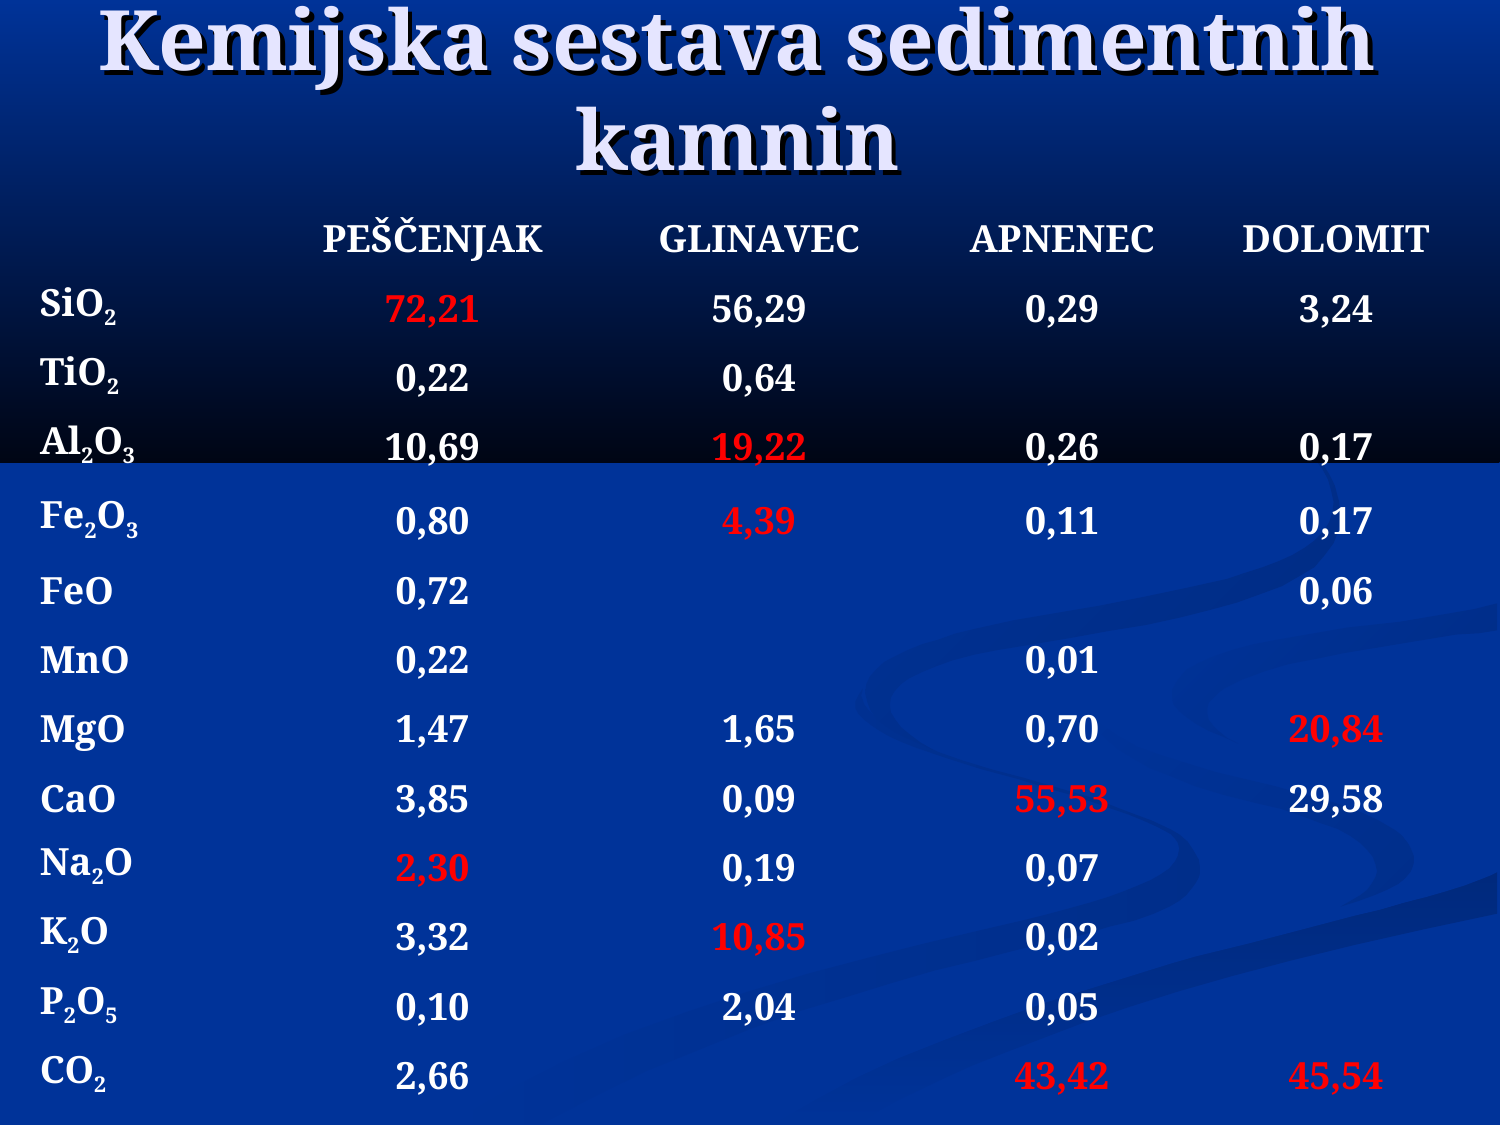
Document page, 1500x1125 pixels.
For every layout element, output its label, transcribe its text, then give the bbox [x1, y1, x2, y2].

table_cell 72,21 [261, 268, 604, 337]
table_header PEŠČENJAK [261, 175, 604, 268]
table_cell [1210, 897, 1463, 966]
title Kemijska sestava sedimentnih kamnin [0, 0, 1475, 175]
table_cell 1,65 [604, 689, 915, 758]
table_cell Na2O [25, 827, 261, 897]
table_cell [915, 550, 1210, 619]
table_cell 56,29 [604, 268, 915, 337]
table_cell 4,39 [604, 476, 915, 550]
table_header GLINAVEC [604, 175, 915, 268]
table_cell 0,19 [604, 827, 915, 897]
table_cell 3,24 [1210, 268, 1463, 337]
table_cell FeO [25, 550, 261, 619]
table_cell 0,72 [261, 550, 604, 619]
table_cell 0,64 [604, 337, 915, 407]
table_cell Fe2O3 [25, 476, 261, 550]
table_cell 10,85 [604, 897, 915, 966]
table_cell 0,80 [261, 476, 604, 550]
table_cell K2O [25, 897, 261, 966]
table_cell [1210, 619, 1463, 689]
table_header APNENEC [915, 175, 1210, 268]
table_cell 2,04 [604, 966, 915, 1035]
table_cell 0,05 [915, 966, 1210, 1035]
table_header [25, 175, 261, 268]
table_cell CO2 [25, 1035, 261, 1105]
table_cell 10,69 [261, 407, 604, 476]
table_cell [915, 337, 1210, 407]
table_cell P2O5 [25, 966, 261, 1035]
table_cell TiO2 [25, 337, 261, 407]
table_cell 0,02 [915, 897, 1210, 966]
table_cell 45,54 [1210, 1035, 1463, 1105]
table_cell 0,22 [261, 337, 604, 407]
table_cell 1,47 [261, 689, 604, 758]
table_cell [604, 1035, 915, 1105]
table_cell MgO [25, 689, 261, 758]
table_cell 29,58 [1210, 758, 1463, 827]
table_cell [1210, 337, 1463, 407]
table_cell 0,01 [915, 619, 1210, 689]
table_header DOLOMIT [1210, 175, 1463, 268]
table_cell 0,17 [1210, 407, 1463, 476]
table_cell [604, 550, 915, 619]
table_cell [1210, 966, 1463, 1035]
table_cell 20,84 [1210, 689, 1463, 758]
table_cell 0,29 [915, 268, 1210, 337]
table_cell 3,32 [261, 897, 604, 966]
table_cell 0,09 [604, 758, 915, 827]
table_cell 55,53 [915, 758, 1210, 827]
table_cell 19,22 [604, 407, 915, 476]
table_cell Al2O3 [25, 407, 261, 476]
table_cell MnO [25, 619, 261, 689]
table_cell [604, 619, 915, 689]
table_cell 3,85 [261, 758, 604, 827]
table_cell 2,66 [261, 1035, 604, 1105]
table_cell 0,11 [915, 476, 1210, 550]
table_cell 0,06 [1210, 550, 1463, 619]
table_cell 0,22 [261, 619, 604, 689]
table_cell 0,17 [1210, 476, 1463, 550]
table_cell 43,42 [915, 1035, 1210, 1105]
table_cell CaO [25, 758, 261, 827]
table_cell [1210, 827, 1463, 897]
table_cell 2,30 [261, 827, 604, 897]
table_cell SiO2 [25, 268, 261, 337]
table_cell 0,70 [915, 689, 1210, 758]
table_cell 0,07 [915, 827, 1210, 897]
table_cell 0,10 [261, 966, 604, 1035]
table_cell 0,26 [915, 407, 1210, 476]
